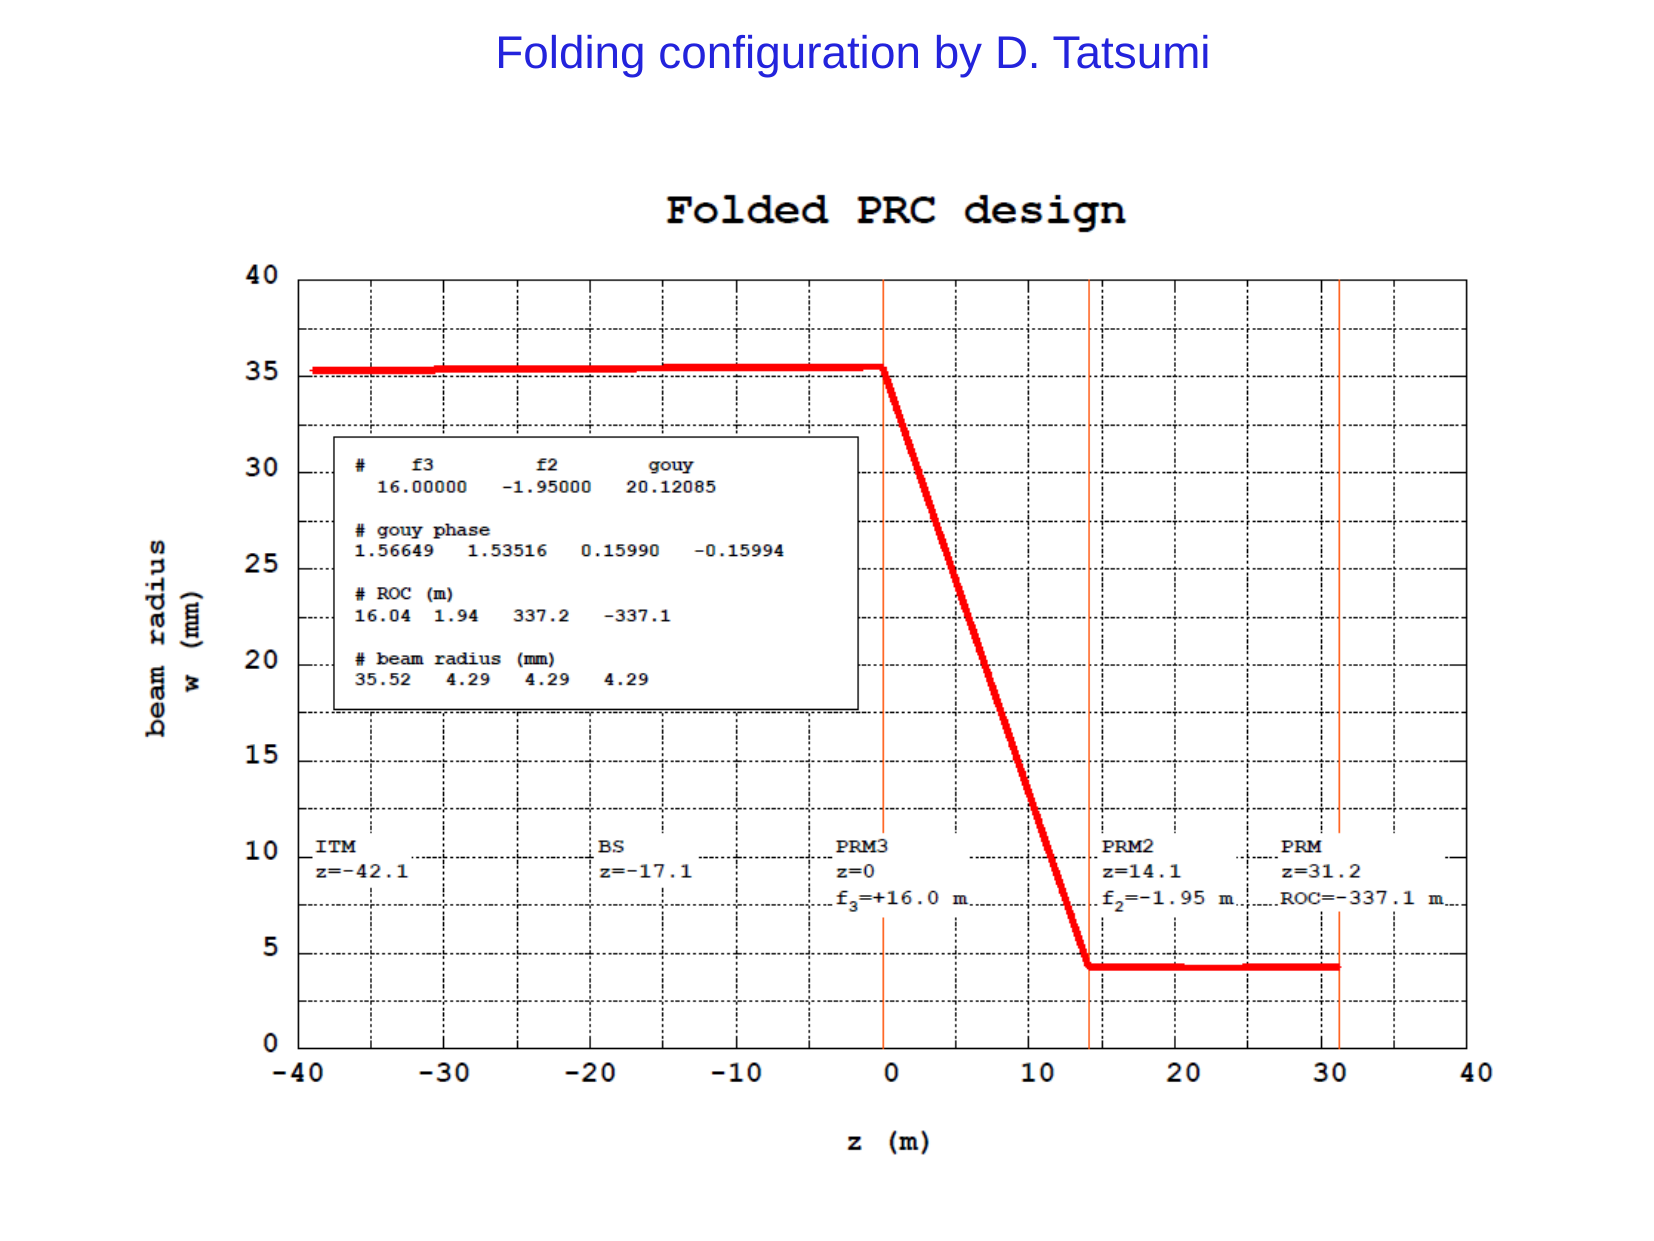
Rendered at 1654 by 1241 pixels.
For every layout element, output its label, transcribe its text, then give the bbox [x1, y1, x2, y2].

picture [101, 139, 1552, 1199]
text_box Folding configuration by D. Tatsumi [480, 19, 1227, 86]
